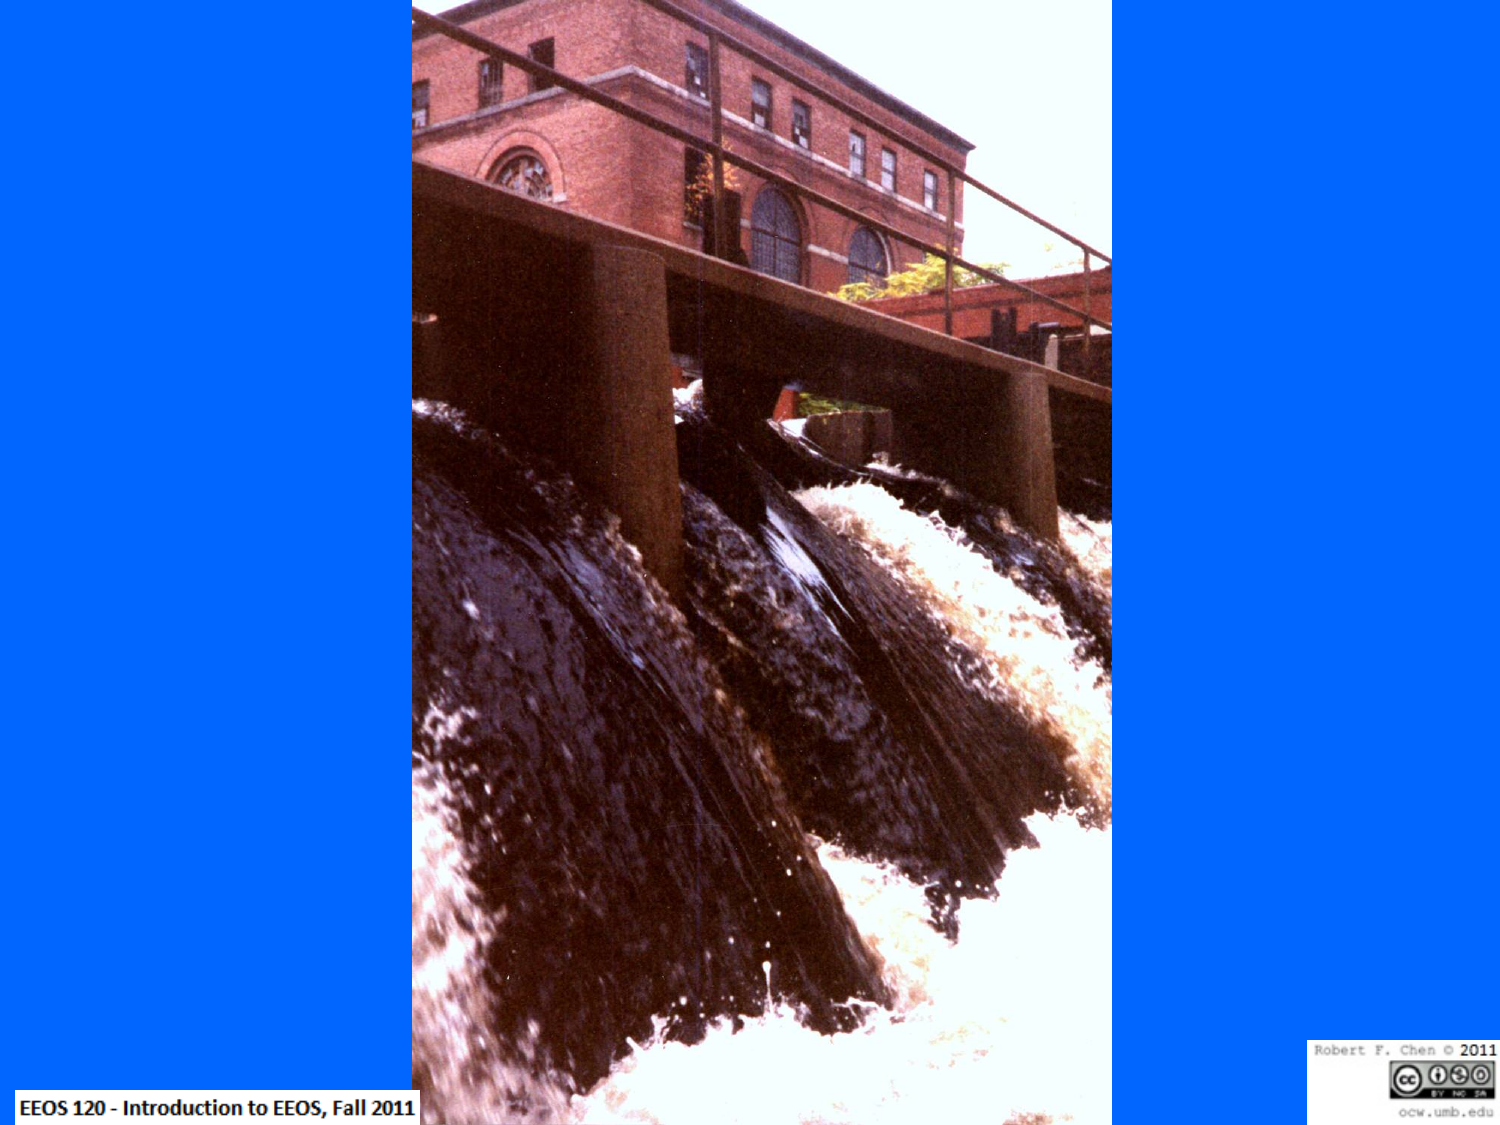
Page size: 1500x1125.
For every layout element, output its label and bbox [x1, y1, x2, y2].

picture [15, 0, 1112, 1125]
picture [1307, 1040, 1500, 1125]
